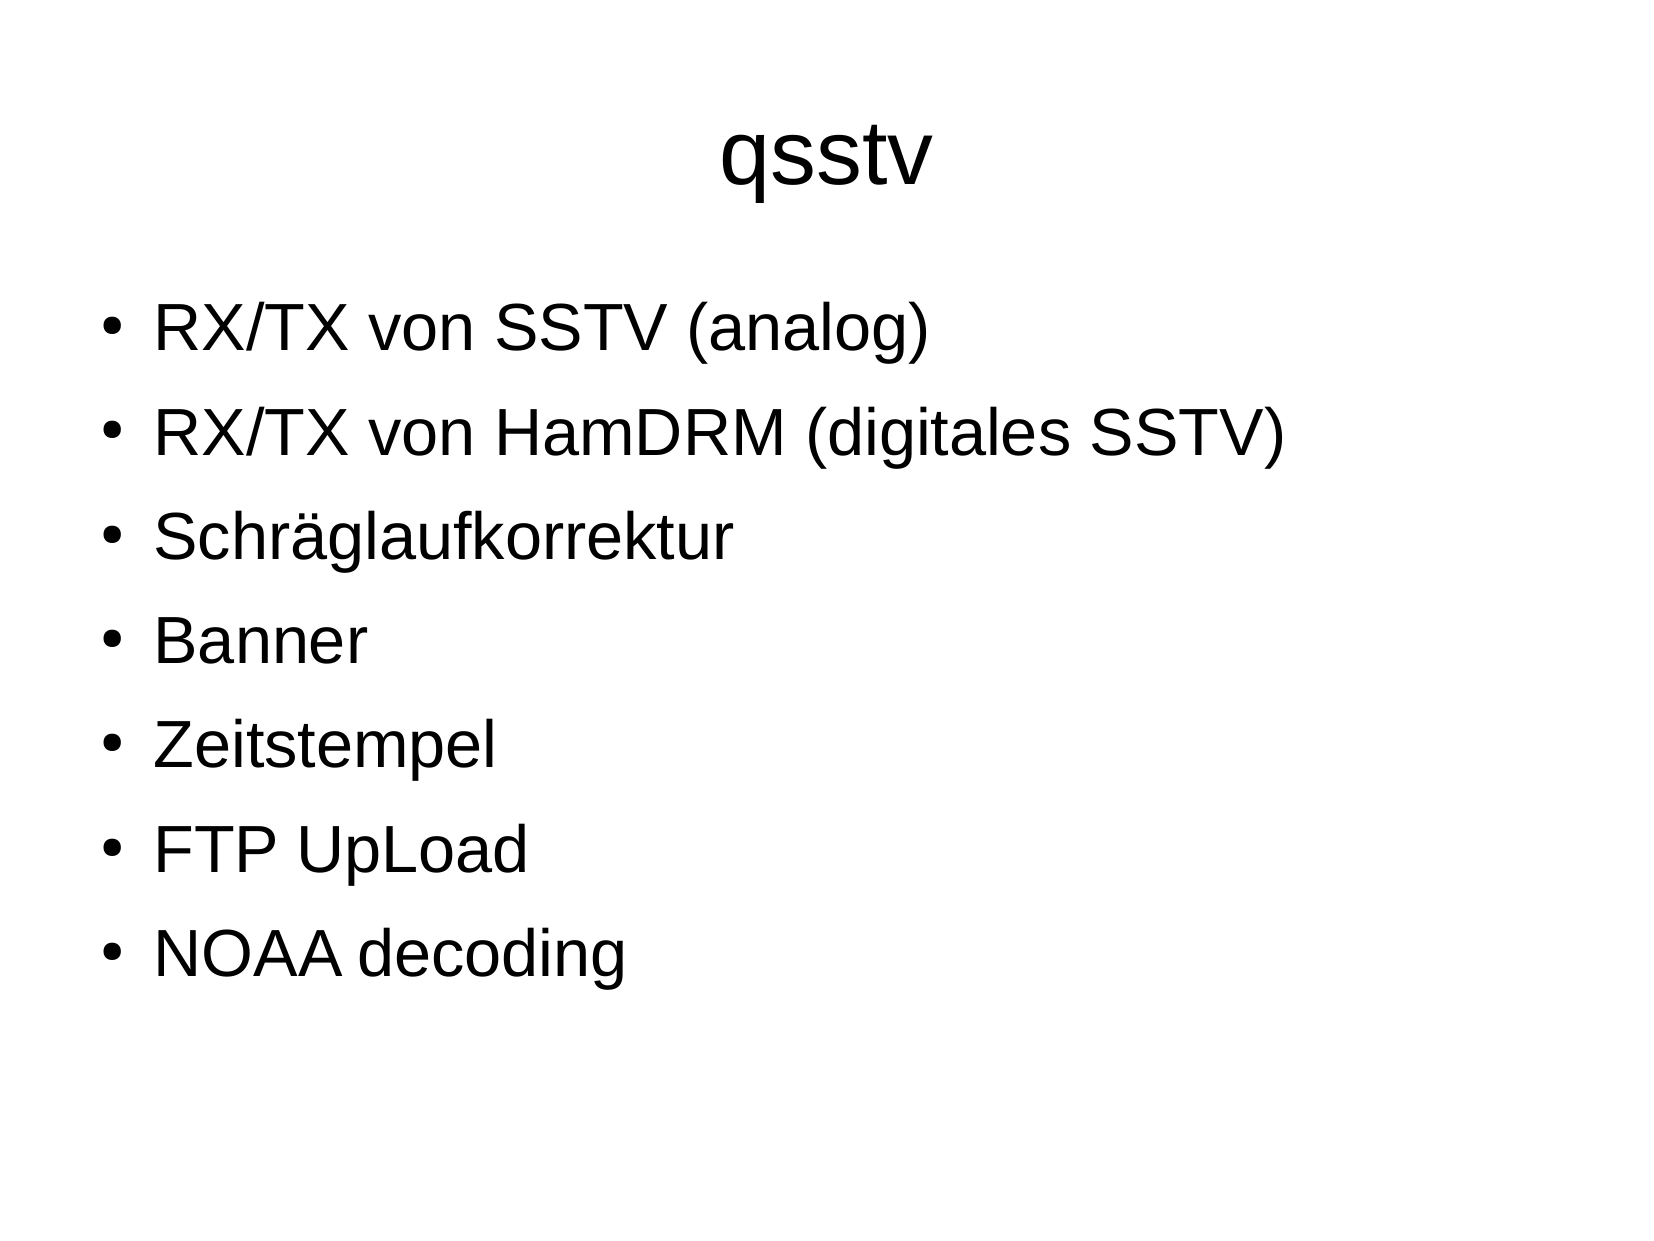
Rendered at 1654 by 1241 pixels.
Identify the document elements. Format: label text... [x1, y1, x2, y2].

list RX/TX von SSTV (analog) RX/TX von HamDRM (digitales SSTV) Schräglaufkorrektur Banner Zeitstempel FTP UpLoad NOAA decoding [82, 290, 1571, 1010]
title qsstv [82, 49, 1571, 257]
